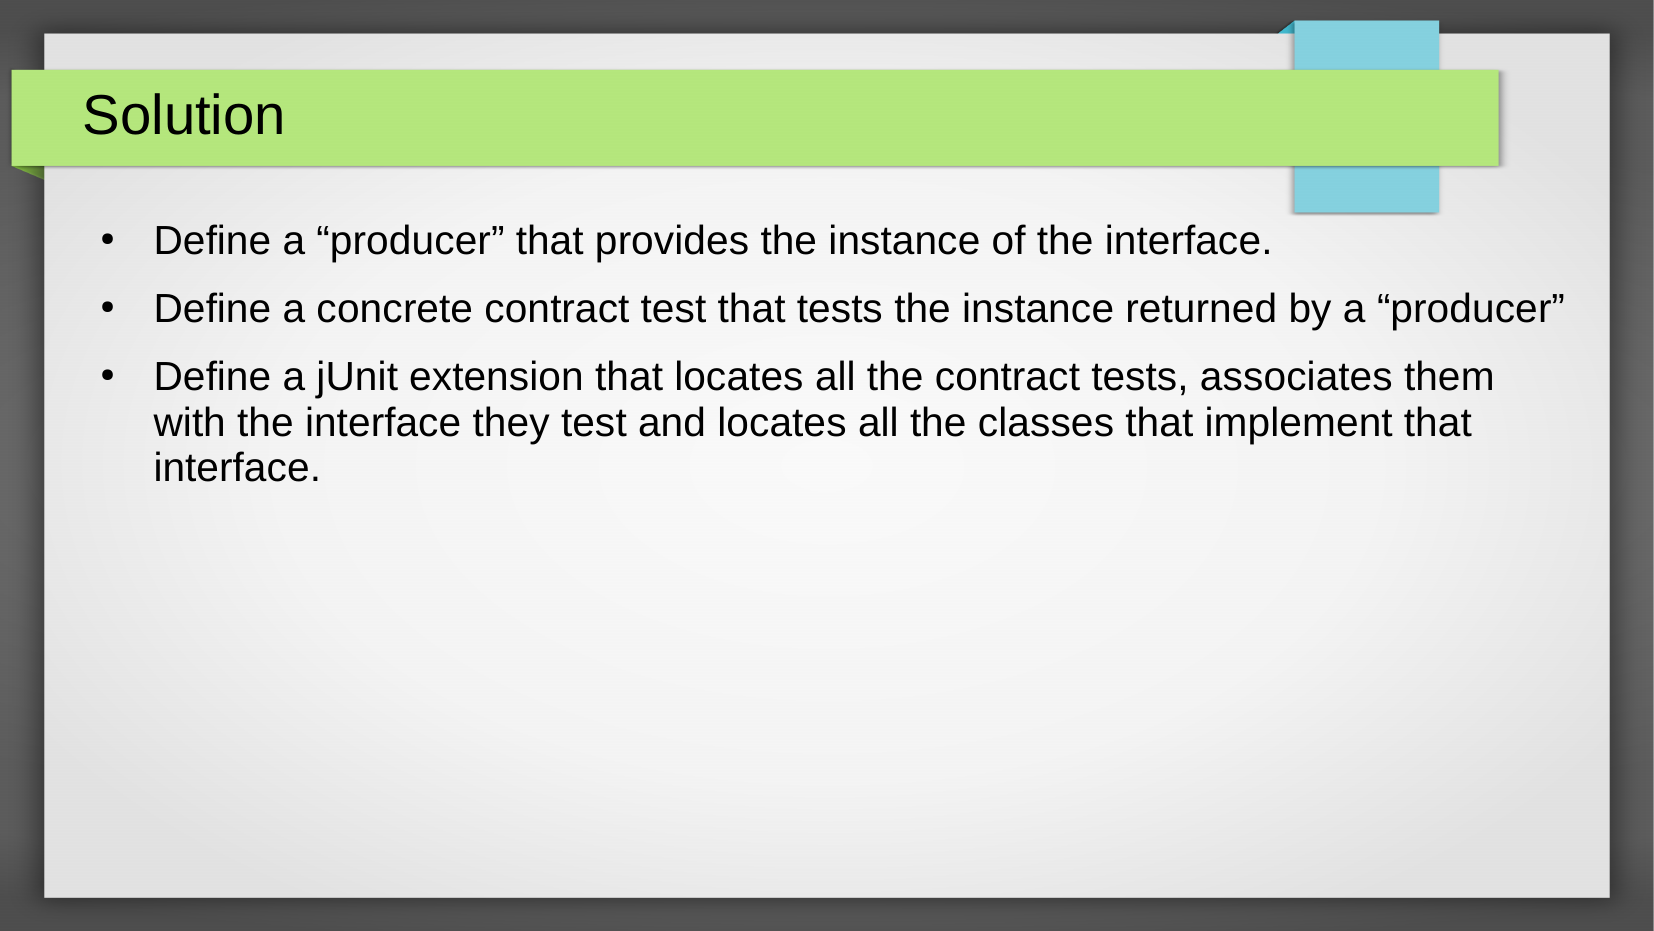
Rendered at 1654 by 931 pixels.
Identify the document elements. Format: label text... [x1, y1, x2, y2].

list Define a “producer” that provides the instance of the interface. Define a concrete contract test that tests the instance returned by a “producer” Define a jUnit extension that locates all the contract tests, associates them with the interface they test and locates all the classes that implement that interface. [82, 217, 1571, 758]
picture [0, 0, 1654, 931]
title Solution [82, 70, 1264, 160]
